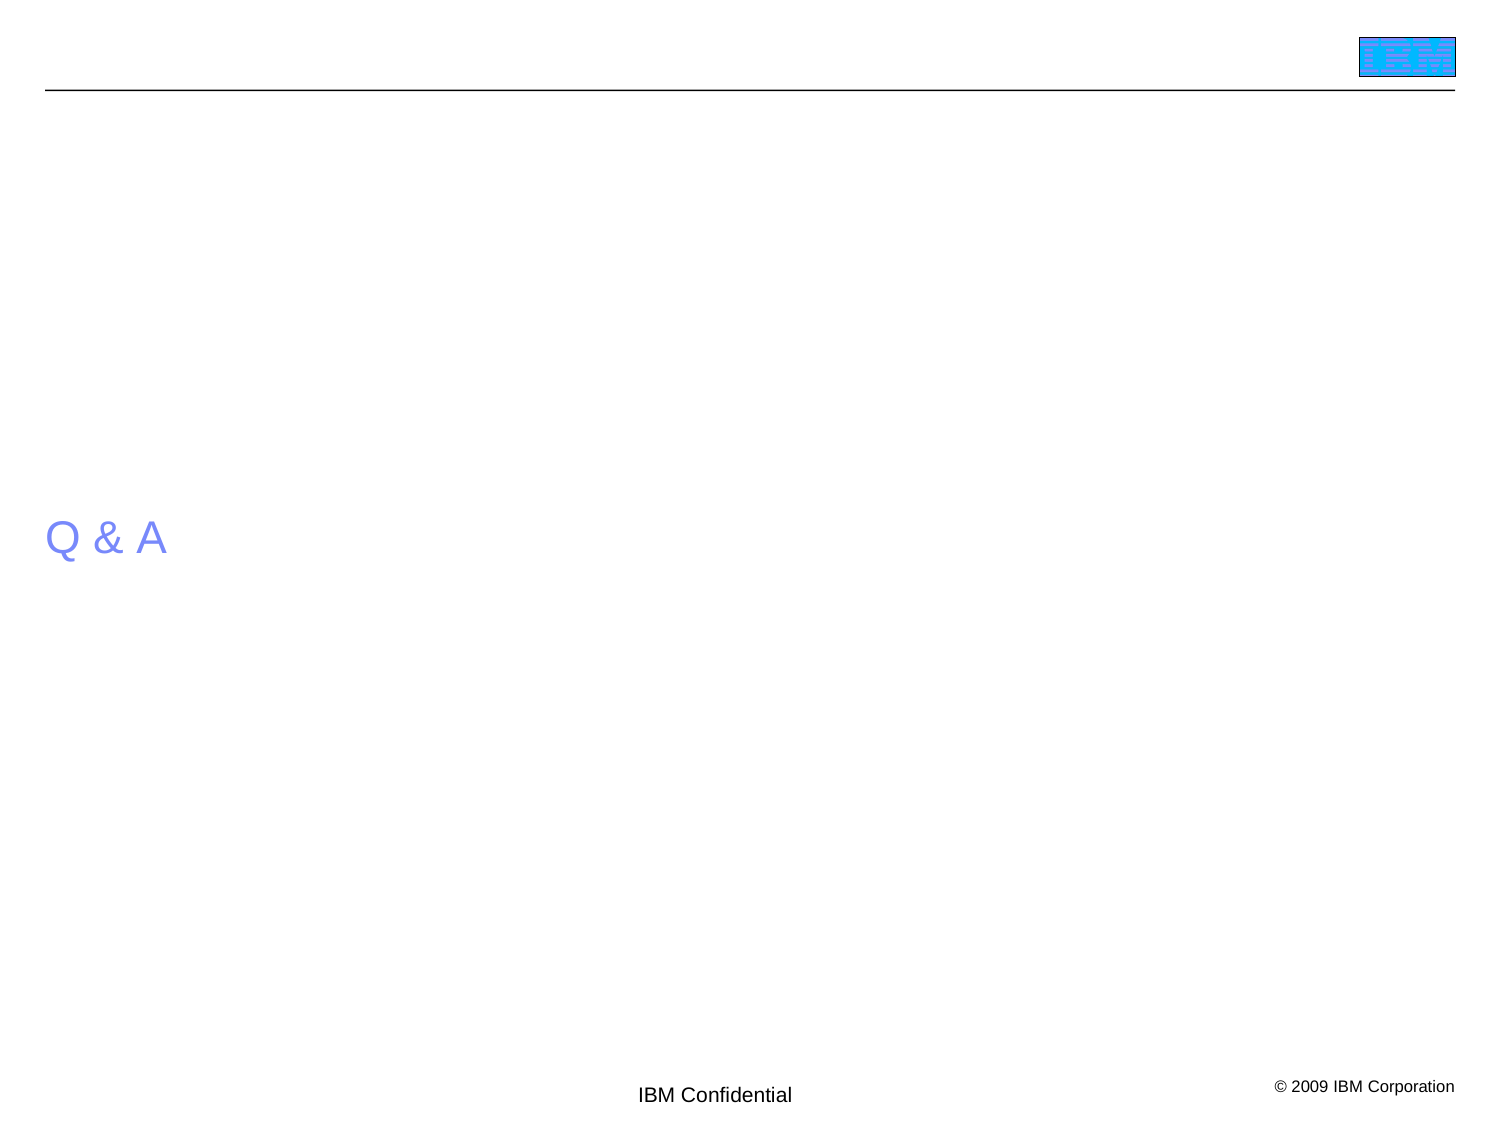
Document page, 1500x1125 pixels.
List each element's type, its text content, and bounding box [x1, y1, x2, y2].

title Q & A [30, 504, 1456, 626]
